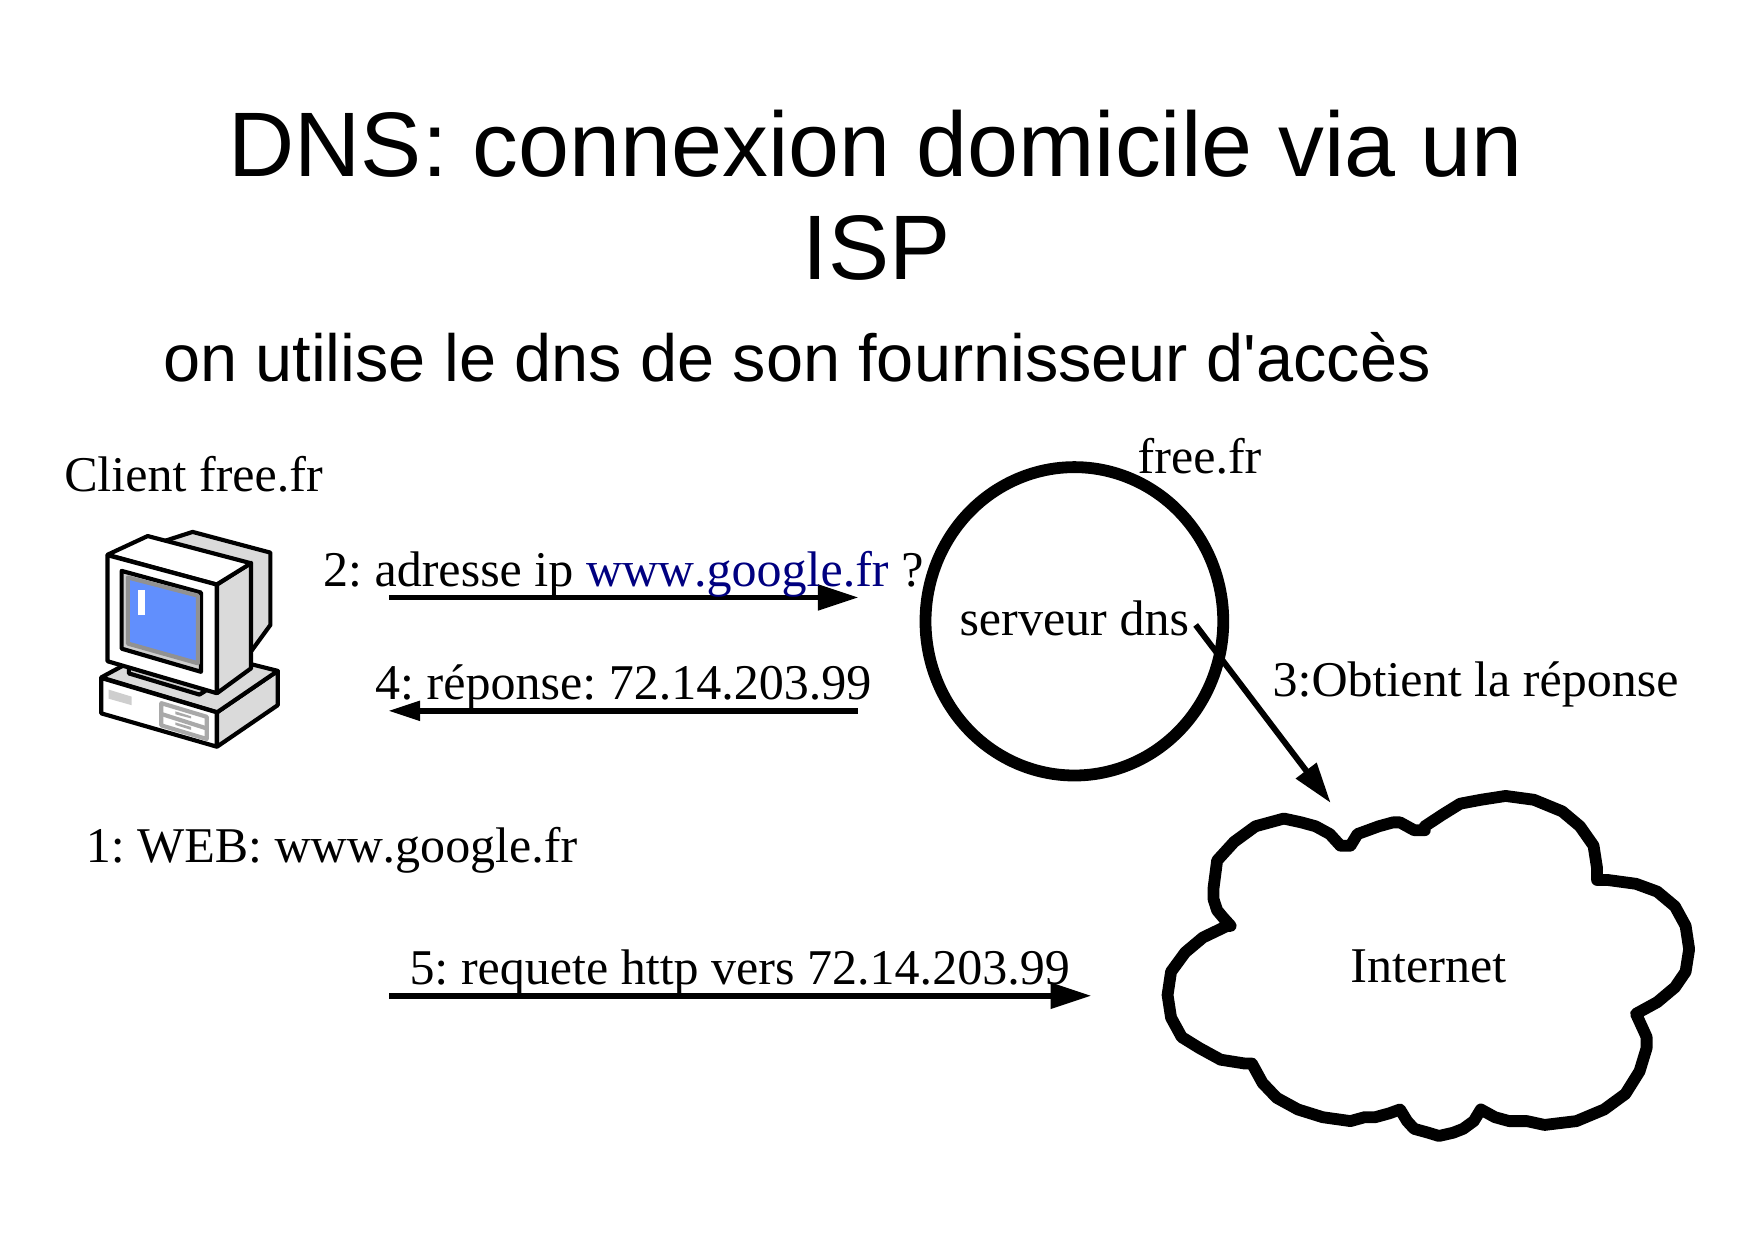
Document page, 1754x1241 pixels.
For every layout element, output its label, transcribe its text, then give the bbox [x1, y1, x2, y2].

list on utilise le dns de son fournisseur d'accès [145, 320, 1608, 450]
text_box serveur dns [959, 591, 1190, 652]
text_box free.fr [1137, 429, 1262, 490]
text_box Client free.fr [64, 447, 324, 508]
text_box 1: WEB: www.google.fr [85, 818, 578, 879]
title DNS: connexion domicile via un ISP [145, 82, 1608, 311]
picture [97, 528, 282, 751]
text_box 3:Obtient la réponse [1266, 646, 1686, 719]
text_box Internet [1167, 795, 1690, 1136]
